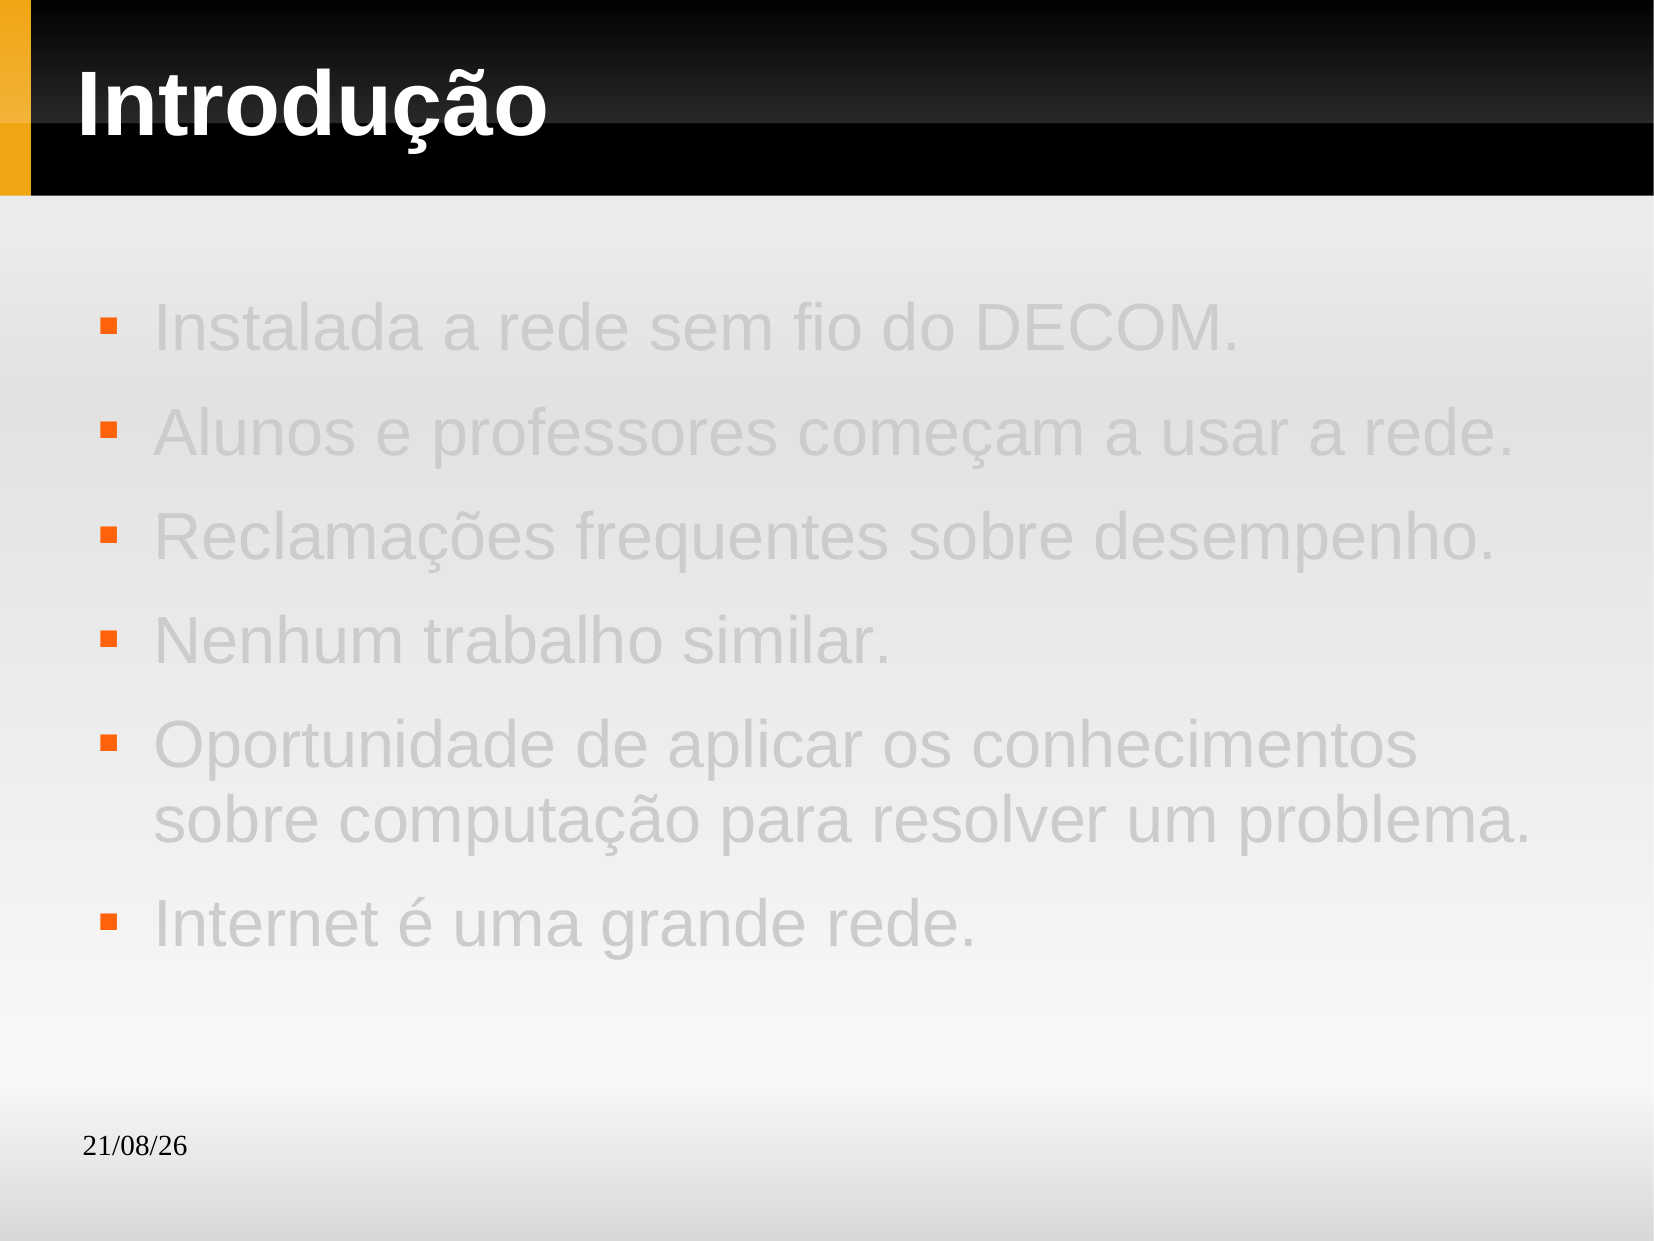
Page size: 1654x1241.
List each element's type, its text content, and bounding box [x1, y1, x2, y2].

title Introdução [76, 7, 1565, 200]
list Instalada a rede sem fio do DECOM. Alunos e professores começam a usar a rede. Reclamações frequentes sobre desempenho. Nenhum trabalho similar. Oportunidade de aplicar os conhecimentos sobre computação para resolver um problema. Internet é uma grande rede. [82, 290, 1571, 1094]
picture [0, 0, 1654, 1241]
